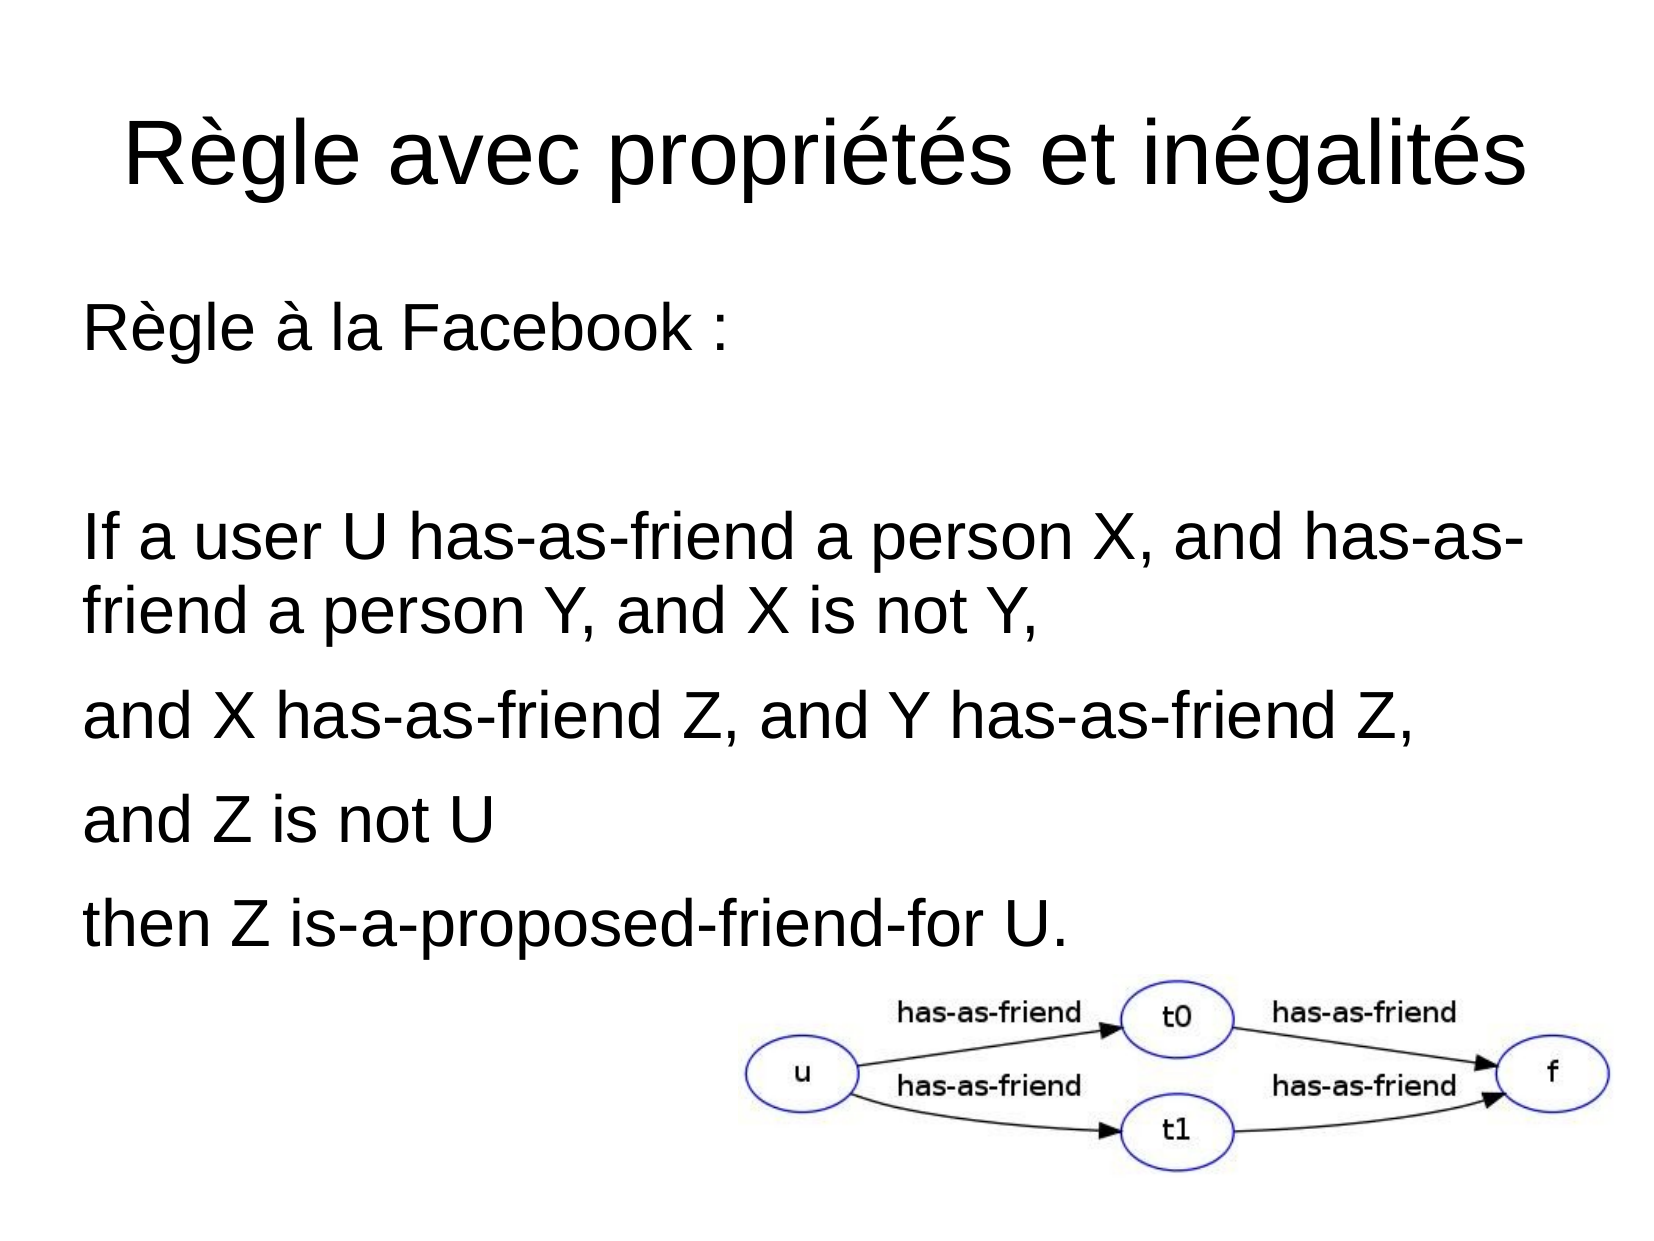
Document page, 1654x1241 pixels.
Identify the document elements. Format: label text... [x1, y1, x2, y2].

title Règle avec propriétés et inégalités [82, 56, 1571, 250]
list Règle à la Facebook : If a user U has-as-friend a person X, and has-as-friend a person Y, and X is not Y, and X has-as-friend Z, and Y has-as-friend Z, and Z is not U then Z is-a-proposed-friend-for U. [82, 290, 1571, 1109]
picture [738, 974, 1618, 1180]
